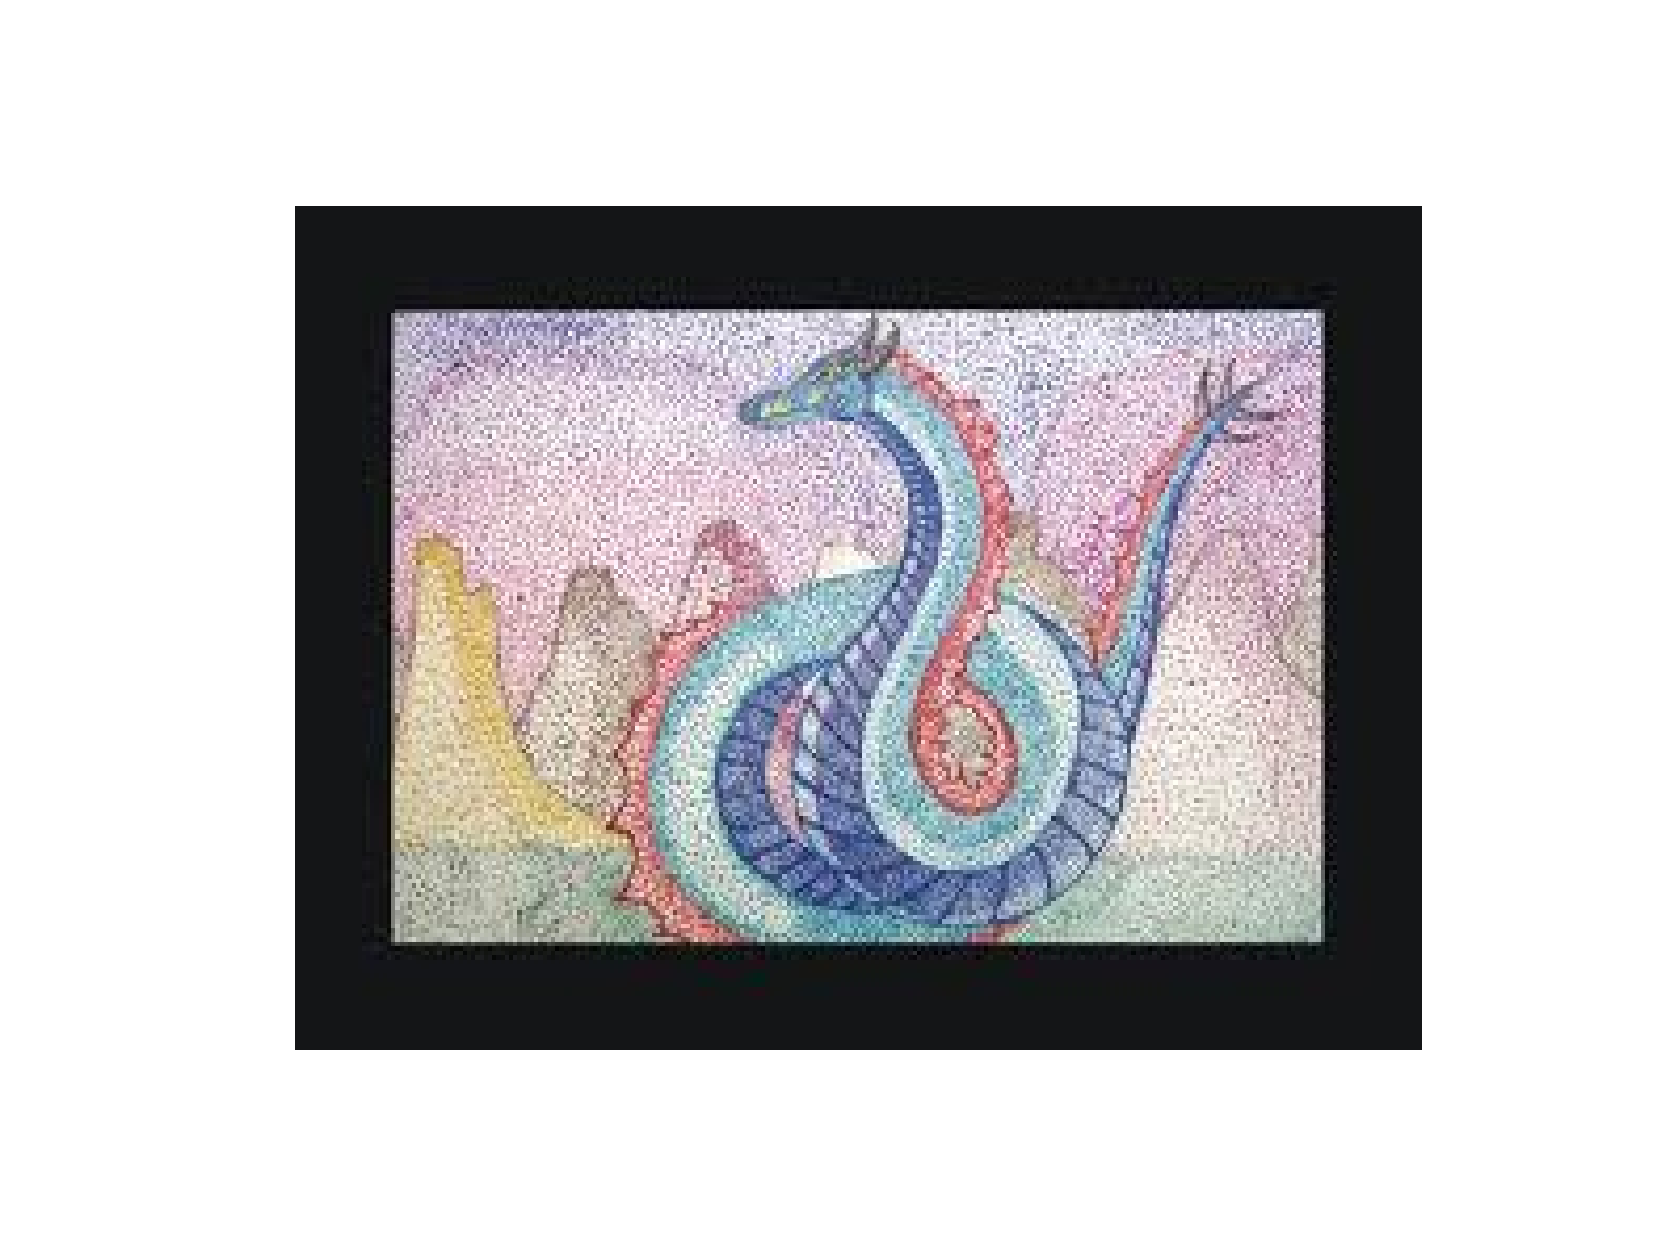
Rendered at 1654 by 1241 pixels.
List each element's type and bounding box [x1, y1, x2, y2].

picture [295, 206, 1422, 1050]
